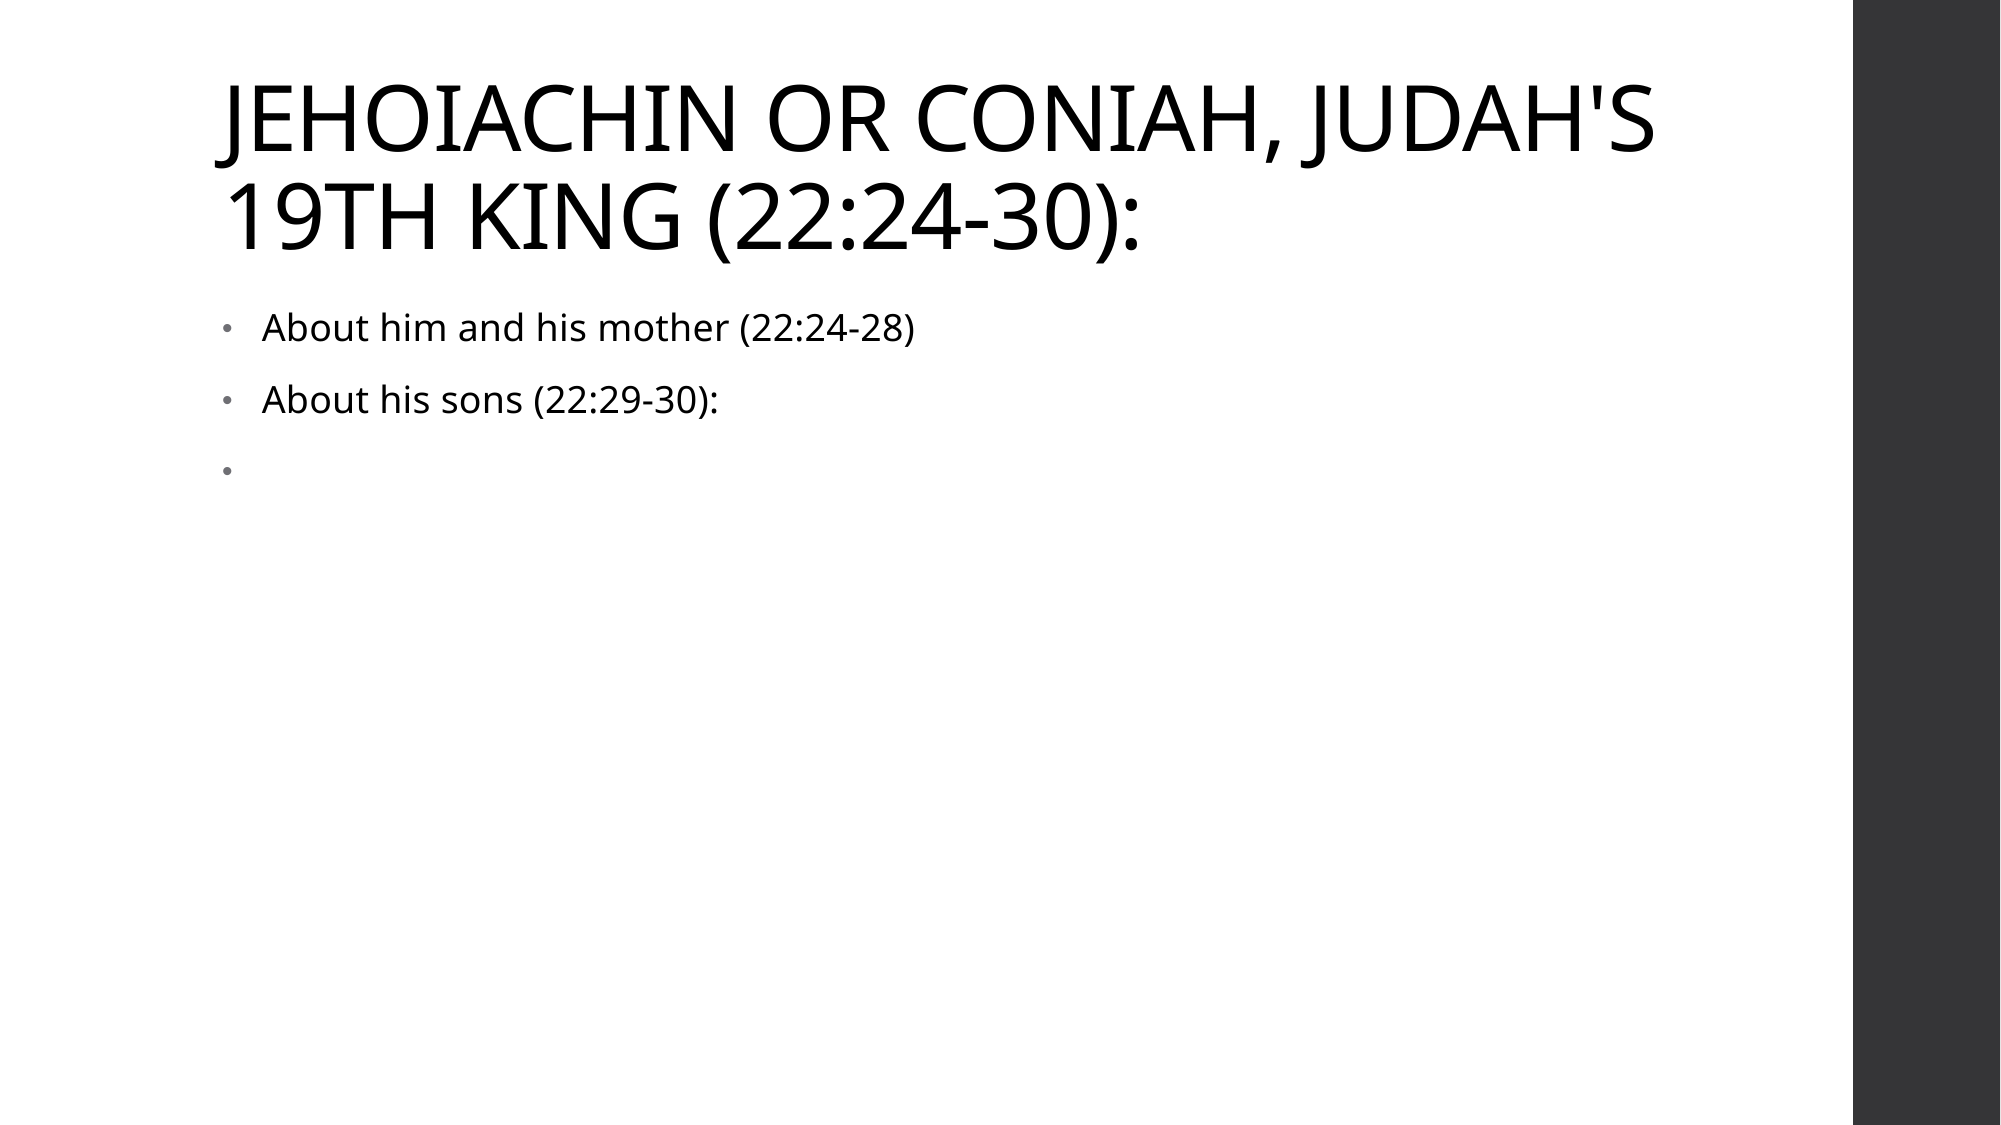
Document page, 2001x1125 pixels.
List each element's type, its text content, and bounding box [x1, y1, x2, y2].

list About him and his mother (22:24-28) About his sons (22:29-30): [206, 299, 1617, 1014]
title JEHOIACHIN OR CONIAH, JUDAH'S 19TH KING (22:24-30): [206, 60, 1797, 278]
